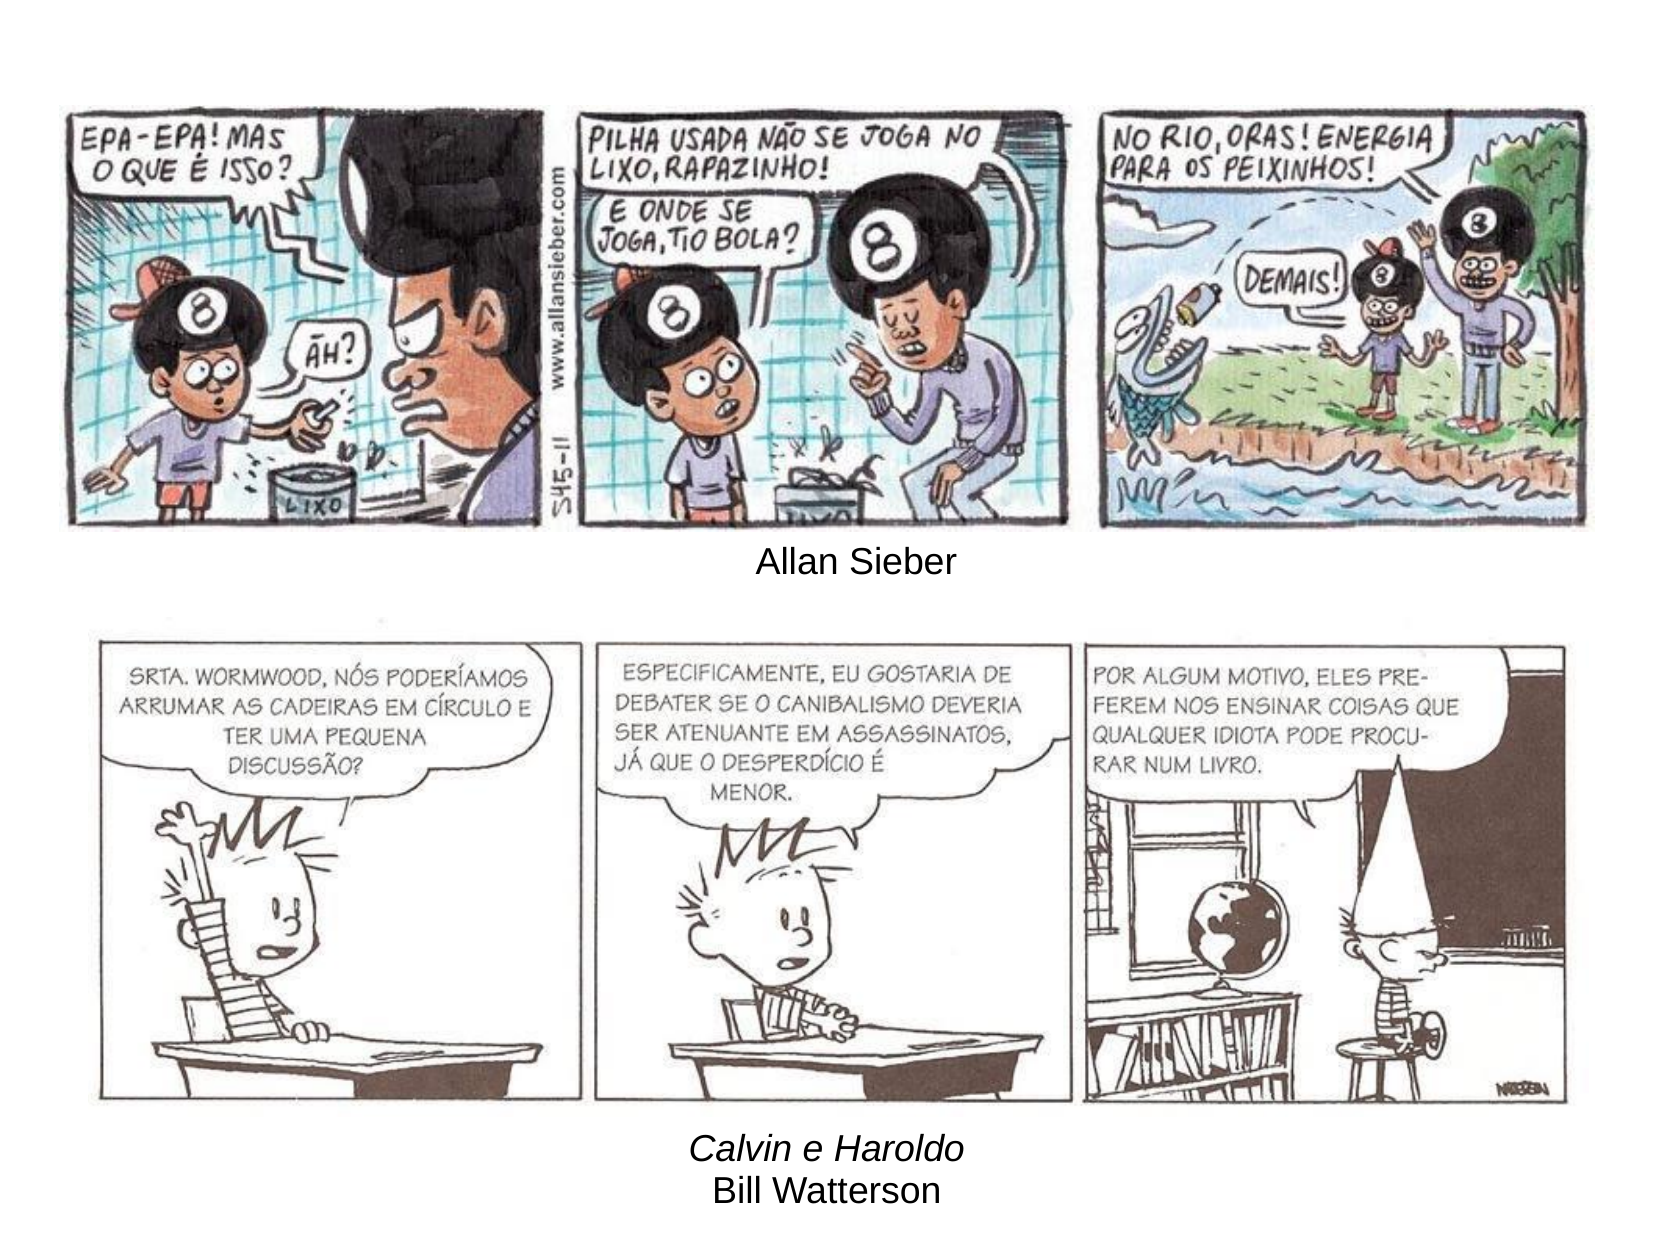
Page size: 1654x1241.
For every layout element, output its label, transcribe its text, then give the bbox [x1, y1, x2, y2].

picture [88, 617, 1589, 1117]
text_box Calvin e Haroldo Bill Watterson [620, 1139, 1034, 1199]
picture [59, 105, 1595, 532]
text_box Allan Sieber [649, 531, 1063, 591]
